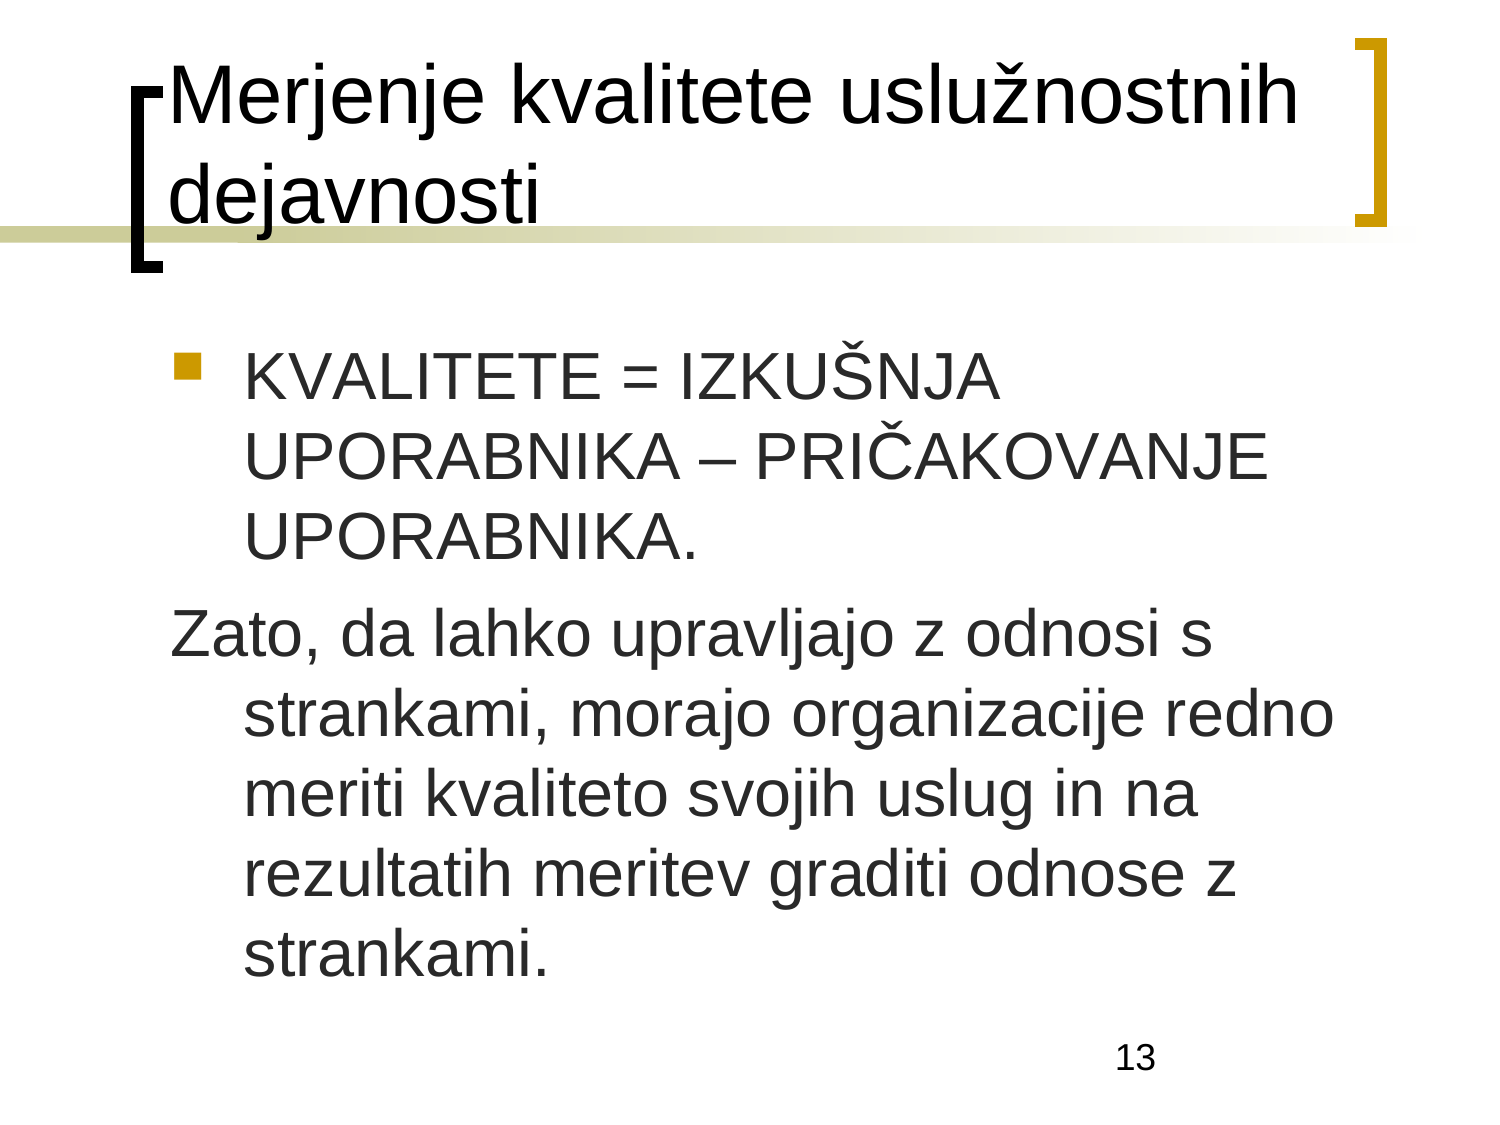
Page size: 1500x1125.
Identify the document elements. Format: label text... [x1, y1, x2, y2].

list KVALITETE = IZKUŠNJA UPORABNIKA – PRIČAKOVANJE UPORABNIKA. Zato, da lahko upravljajo z odnosi s strankami, morajo organizacije redno meriti kvaliteto svojih uslug in na rezultatih meritev graditi odnose z strankami. [155, 324, 1413, 1001]
title Merjenje kvalitete uslužnostnih dejavnosti [152, 15, 1328, 248]
